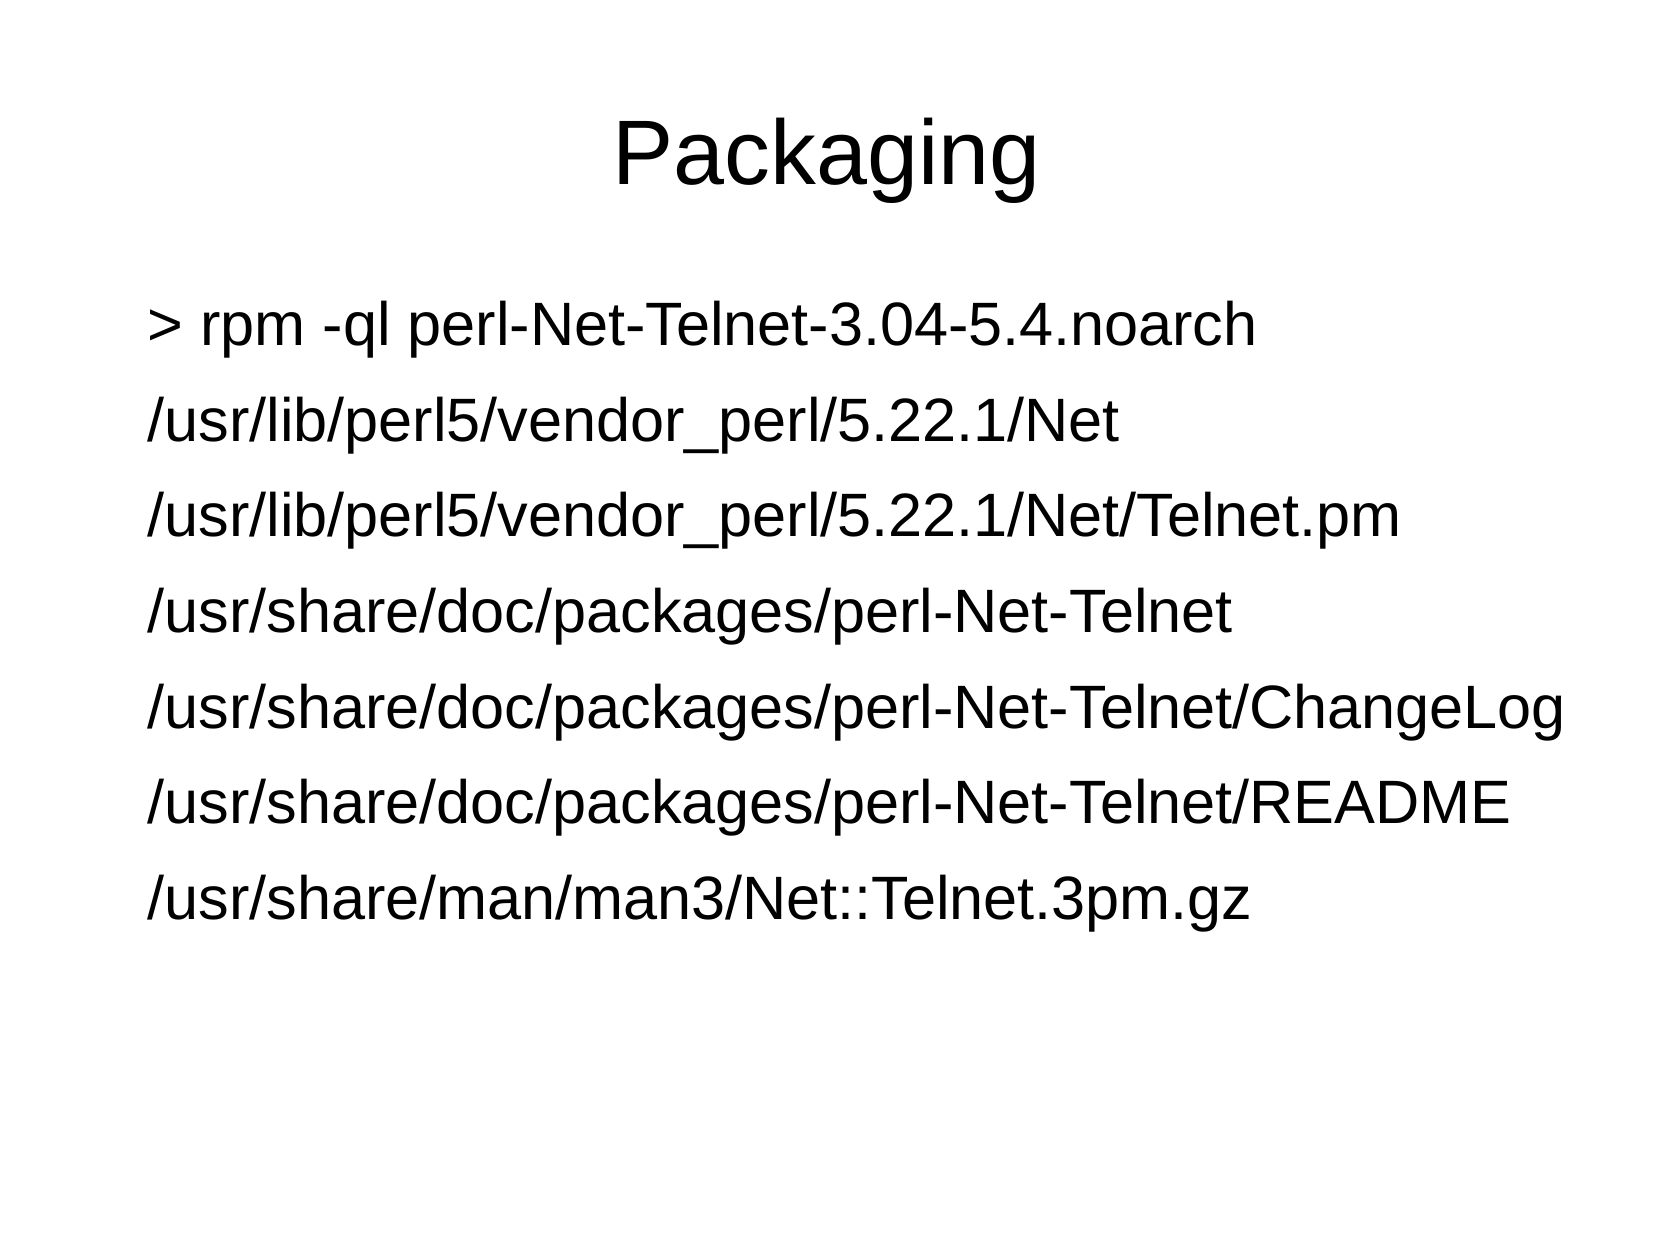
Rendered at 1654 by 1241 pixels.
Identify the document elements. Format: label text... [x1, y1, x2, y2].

list > rpm -ql perl-Net-Telnet-3.04-5.4.noarch /usr/lib/perl5/vendor_perl/5.22.1/Net /usr/lib/perl5/vendor_perl/5.22.1/Net/Telnet.pm /usr/share/doc/packages/perl-Net-Telnet /usr/share/doc/packages/perl-Net-Telnet/ChangeLog /usr/share/doc/packages/perl-Net-Telnet/README /usr/share/man/man3/Net::Telnet.3pm.gz [82, 290, 1571, 1010]
title Packaging [82, 49, 1571, 257]
